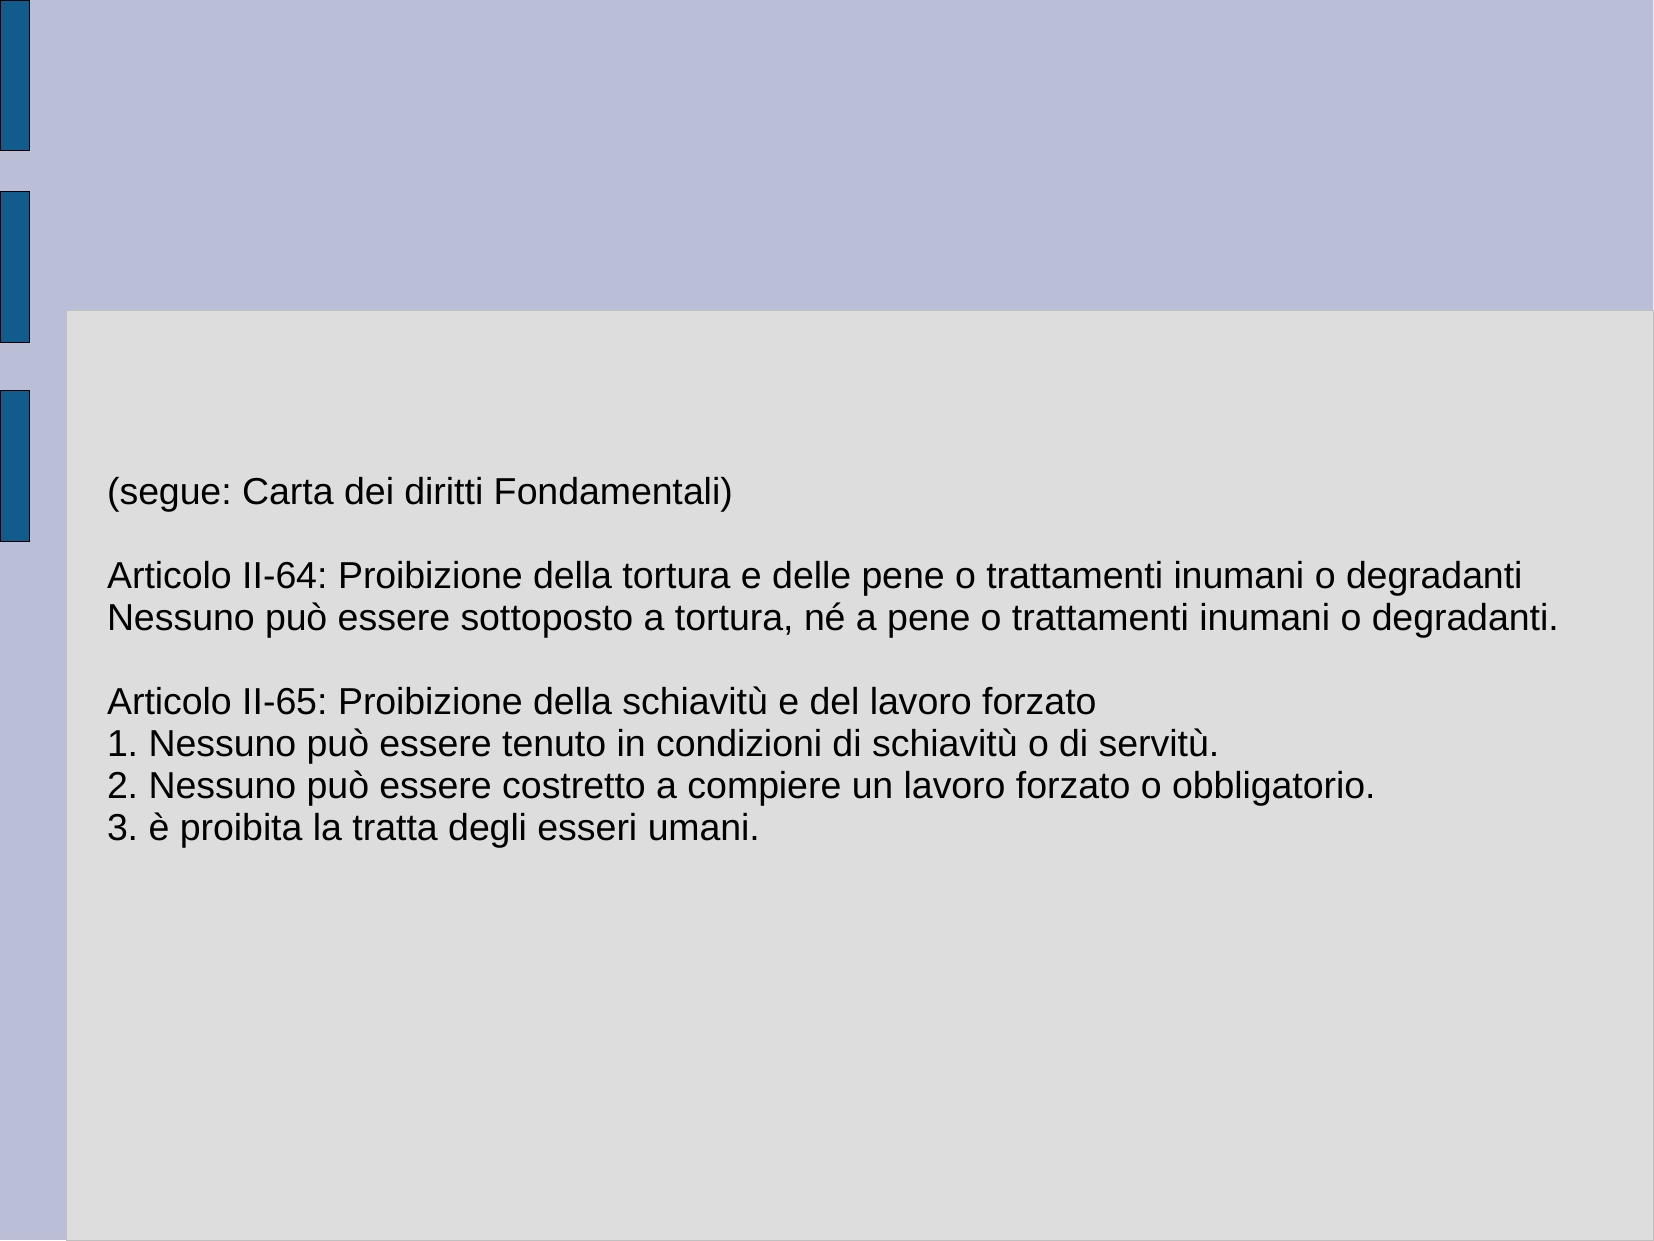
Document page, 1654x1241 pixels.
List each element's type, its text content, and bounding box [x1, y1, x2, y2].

text_box (segue: Carta dei diritti Fondamentali) Articolo II-64: Proibizione della tortura e delle pene o trattamenti inumani o degradanti Nessuno può essere sottoposto a tortura, né a pene o trattamenti inumani o degradanti. Articolo II-65: Proibizione della schiavitù e del lavoro forzato 1. Nessuno può essere tenuto in condizioni di schiavitù o di servitù. 2. Nessuno può essere costretto a compiere un lavoro forzato o obbligatorio. 3. è proibita la tratta degli esseri umani. [92, 463, 1575, 857]
